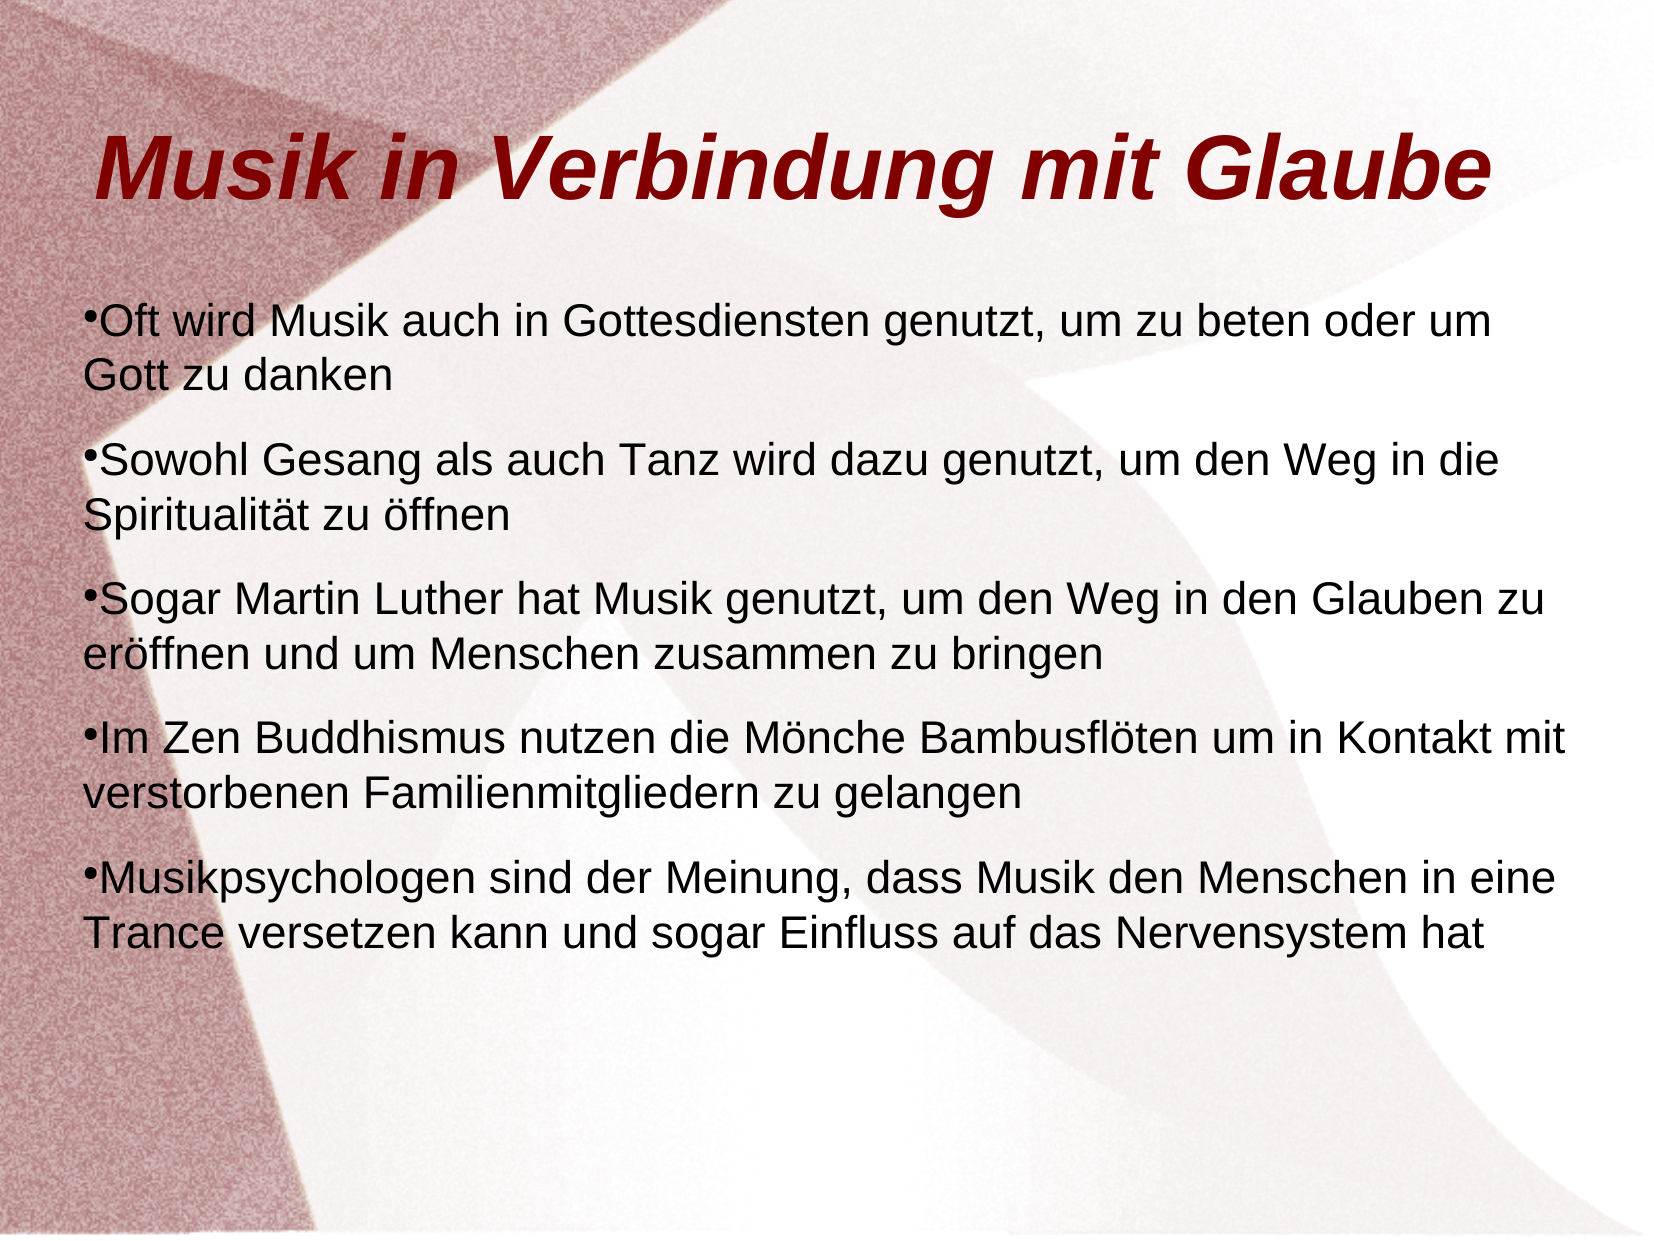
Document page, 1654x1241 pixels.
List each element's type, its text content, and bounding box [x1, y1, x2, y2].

title Musik in Verbindung mit Glaube [94, 59, 1583, 267]
list Oft wird Musik auch in Gottesdiensten genutzt, um zu beten oder um Gott zu danken Sowohl Gesang als auch Tanz wird dazu genutzt, um den Weg in die Spiritualität zu öffnen Sogar Martin Luther hat Musik genutzt, um den Weg in den Glauben zu eröffnen und um Menschen zusammen zu bringen Im Zen Buddhismus nutzen die Mönche Bambusflöten um in Kontakt mit verstorbenen Familienmitgliedern zu gelangen Musikpsychologen sind der Meinung, dass Musik den Menschen in eine Trance versetzen kann und sogar Einfluss auf das Nervensystem hat [82, 290, 1571, 1109]
